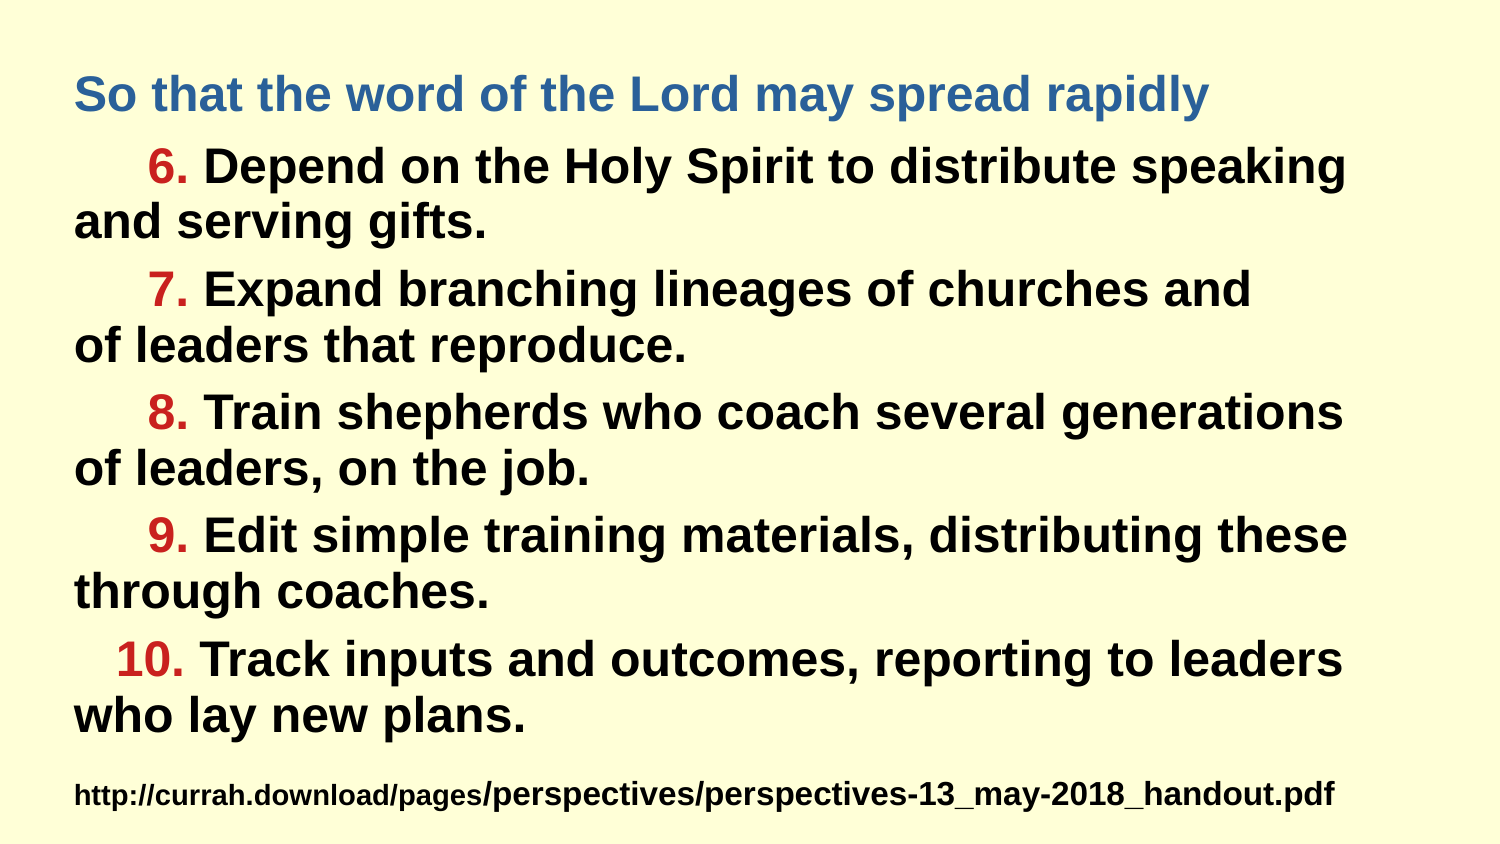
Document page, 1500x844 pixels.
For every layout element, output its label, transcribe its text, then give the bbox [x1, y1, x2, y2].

text_box So that the word of the Lord may spread rapidly [59, 59, 1447, 130]
text_box 6. Depend on the Holy Spirit to distribute speaking and serving gifts. 7. Expand branching lineages of churches and of leaders that reproduce. 8. Train shepherds who coach several generations of leaders, on the job. 9. Edit simple training materials, distributing these through coaches. 10. Track inputs and outcomes, reporting to leaders who lay new plans. http://currah.download/pages/perspectives/perspectives-13_may-2018_handout.pdf [59, 130, 1418, 820]
